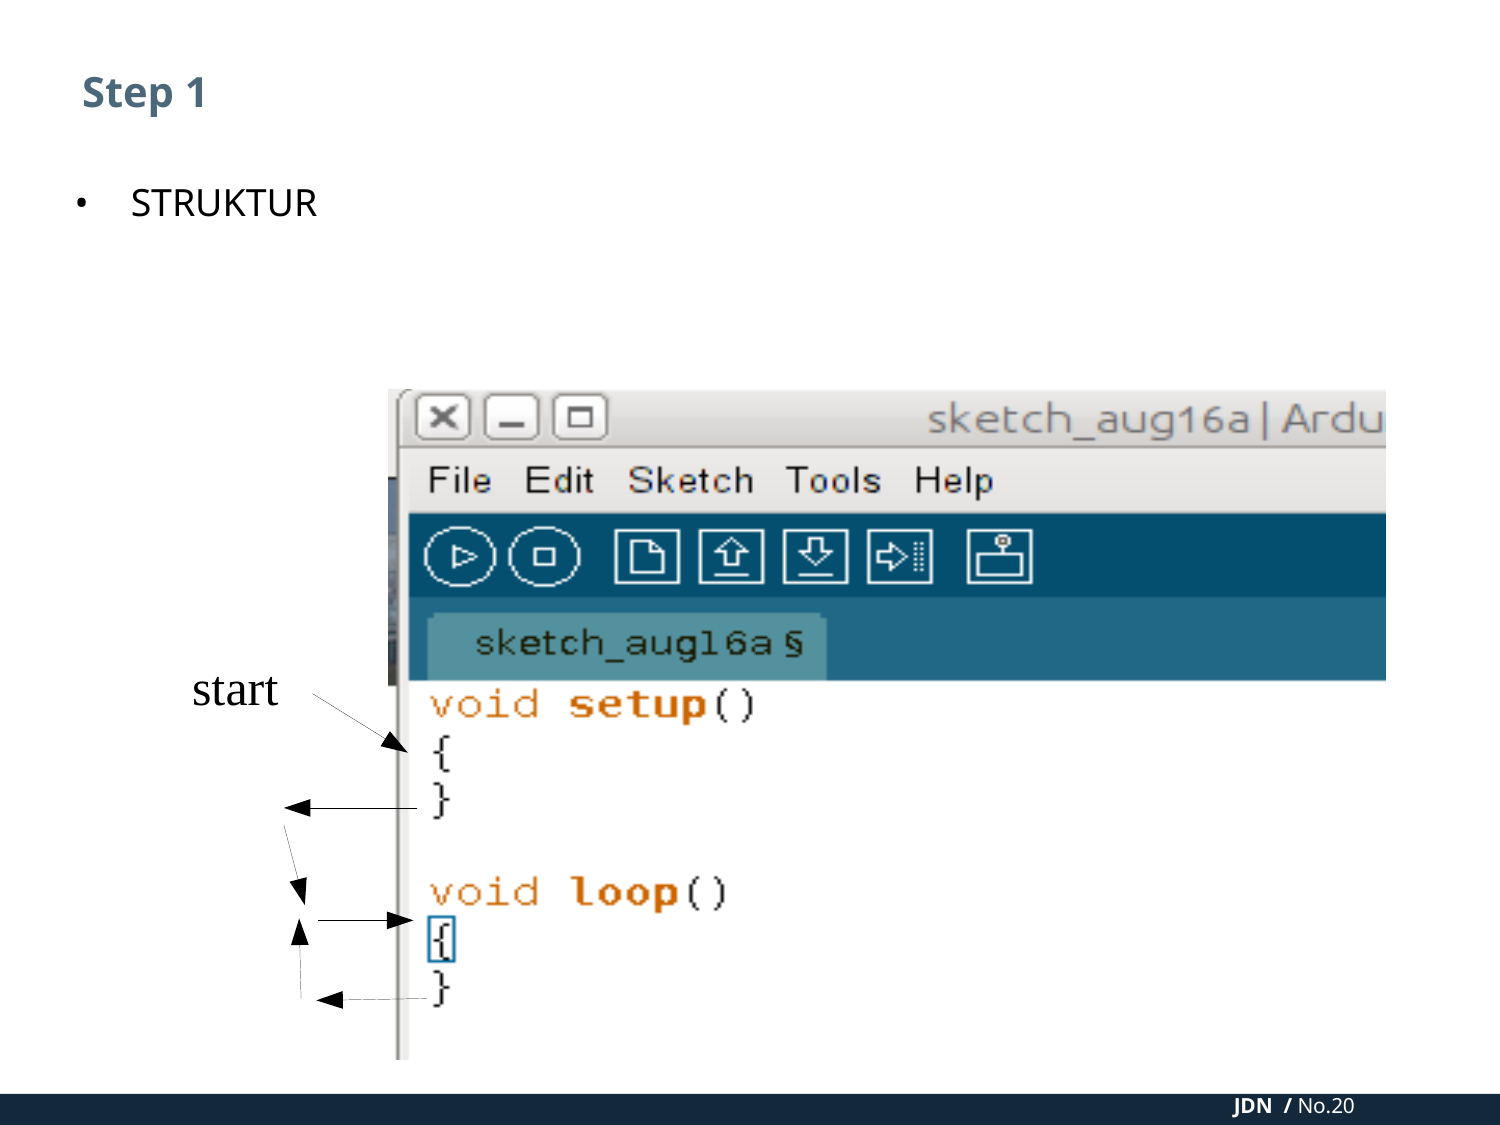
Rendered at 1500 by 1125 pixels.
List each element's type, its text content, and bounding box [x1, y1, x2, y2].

picture [614, 529, 681, 584]
picture [867, 529, 933, 584]
list STRUKTUR [68, 176, 1462, 1094]
picture [967, 529, 1033, 584]
text_box start [177, 647, 340, 723]
picture [698, 529, 765, 584]
picture [783, 529, 849, 584]
picture [424, 526, 497, 587]
picture [388, 389, 1386, 1060]
picture [508, 526, 581, 587]
title Step 1 [67, 34, 1416, 148]
